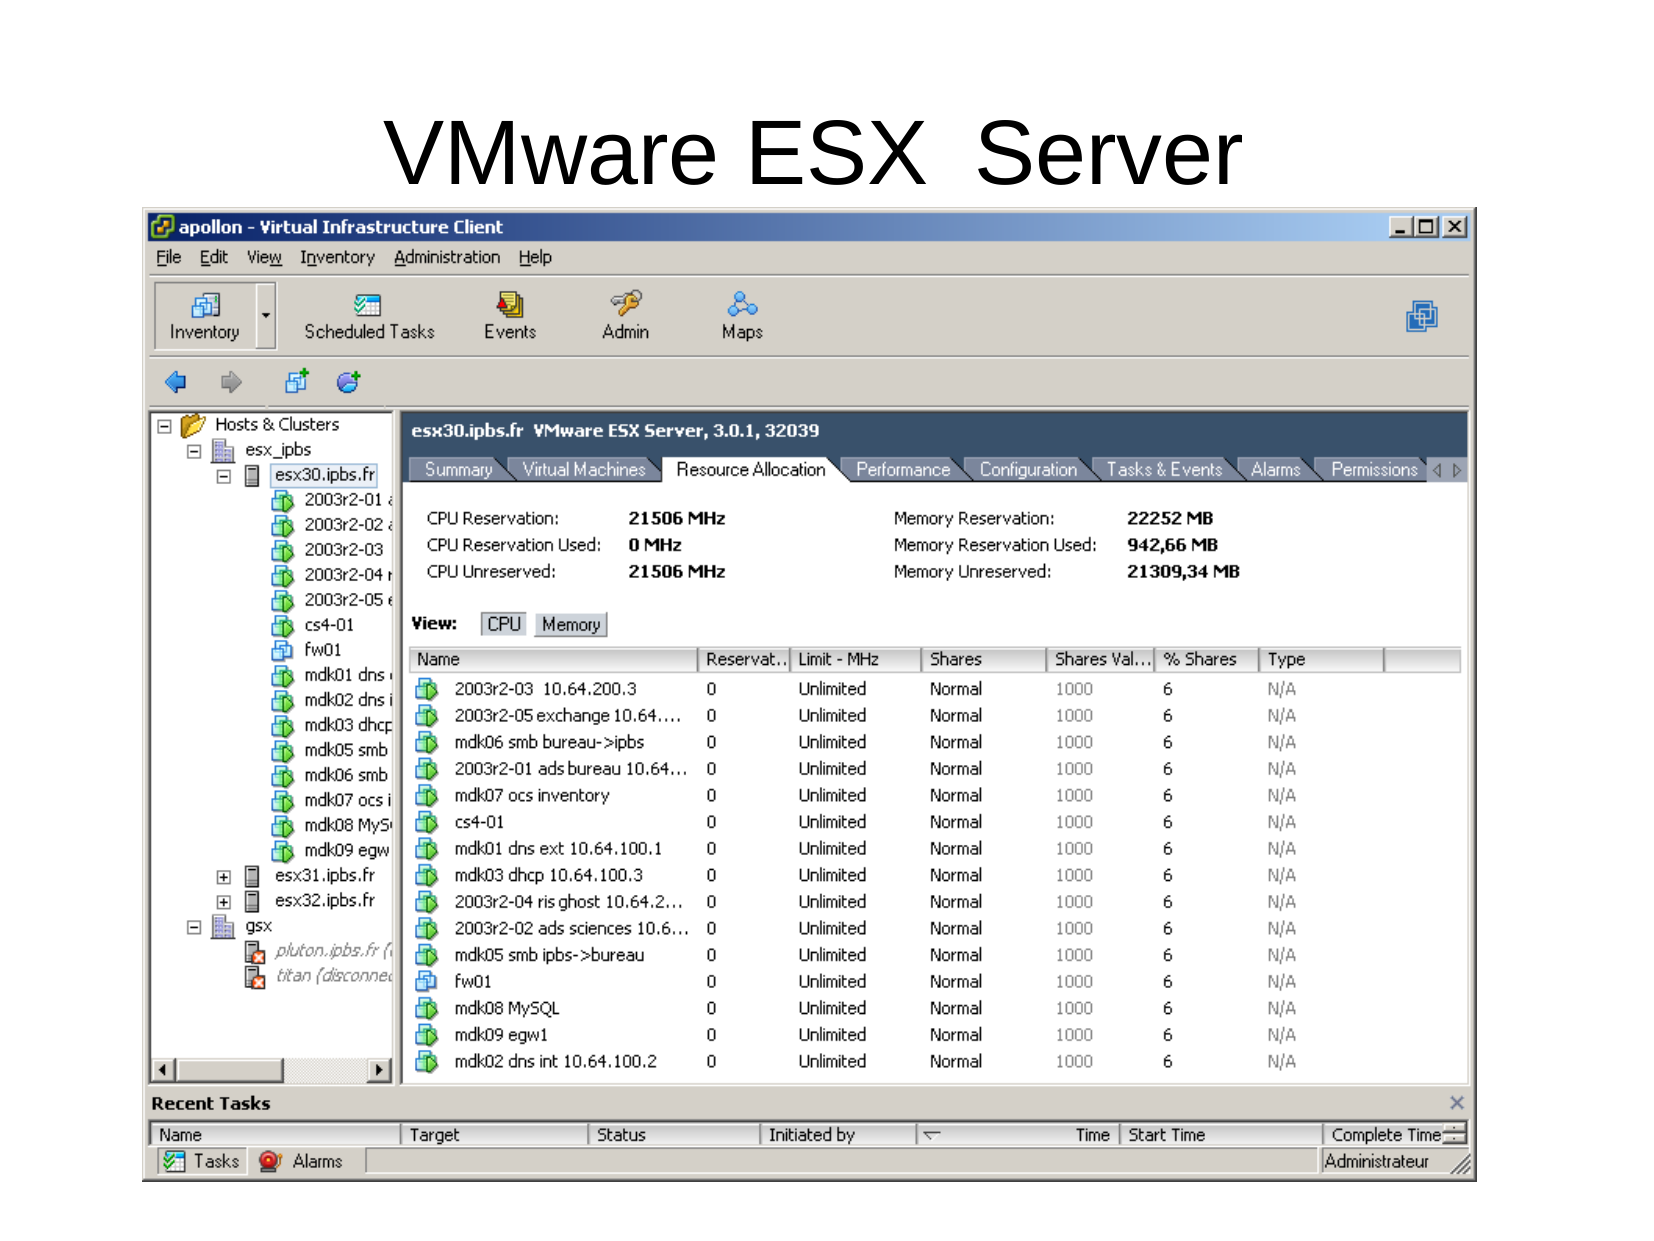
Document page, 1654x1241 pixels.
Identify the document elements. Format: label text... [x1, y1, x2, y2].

picture [142, 207, 1477, 1182]
title VMware ESX Server [82, 49, 1571, 257]
